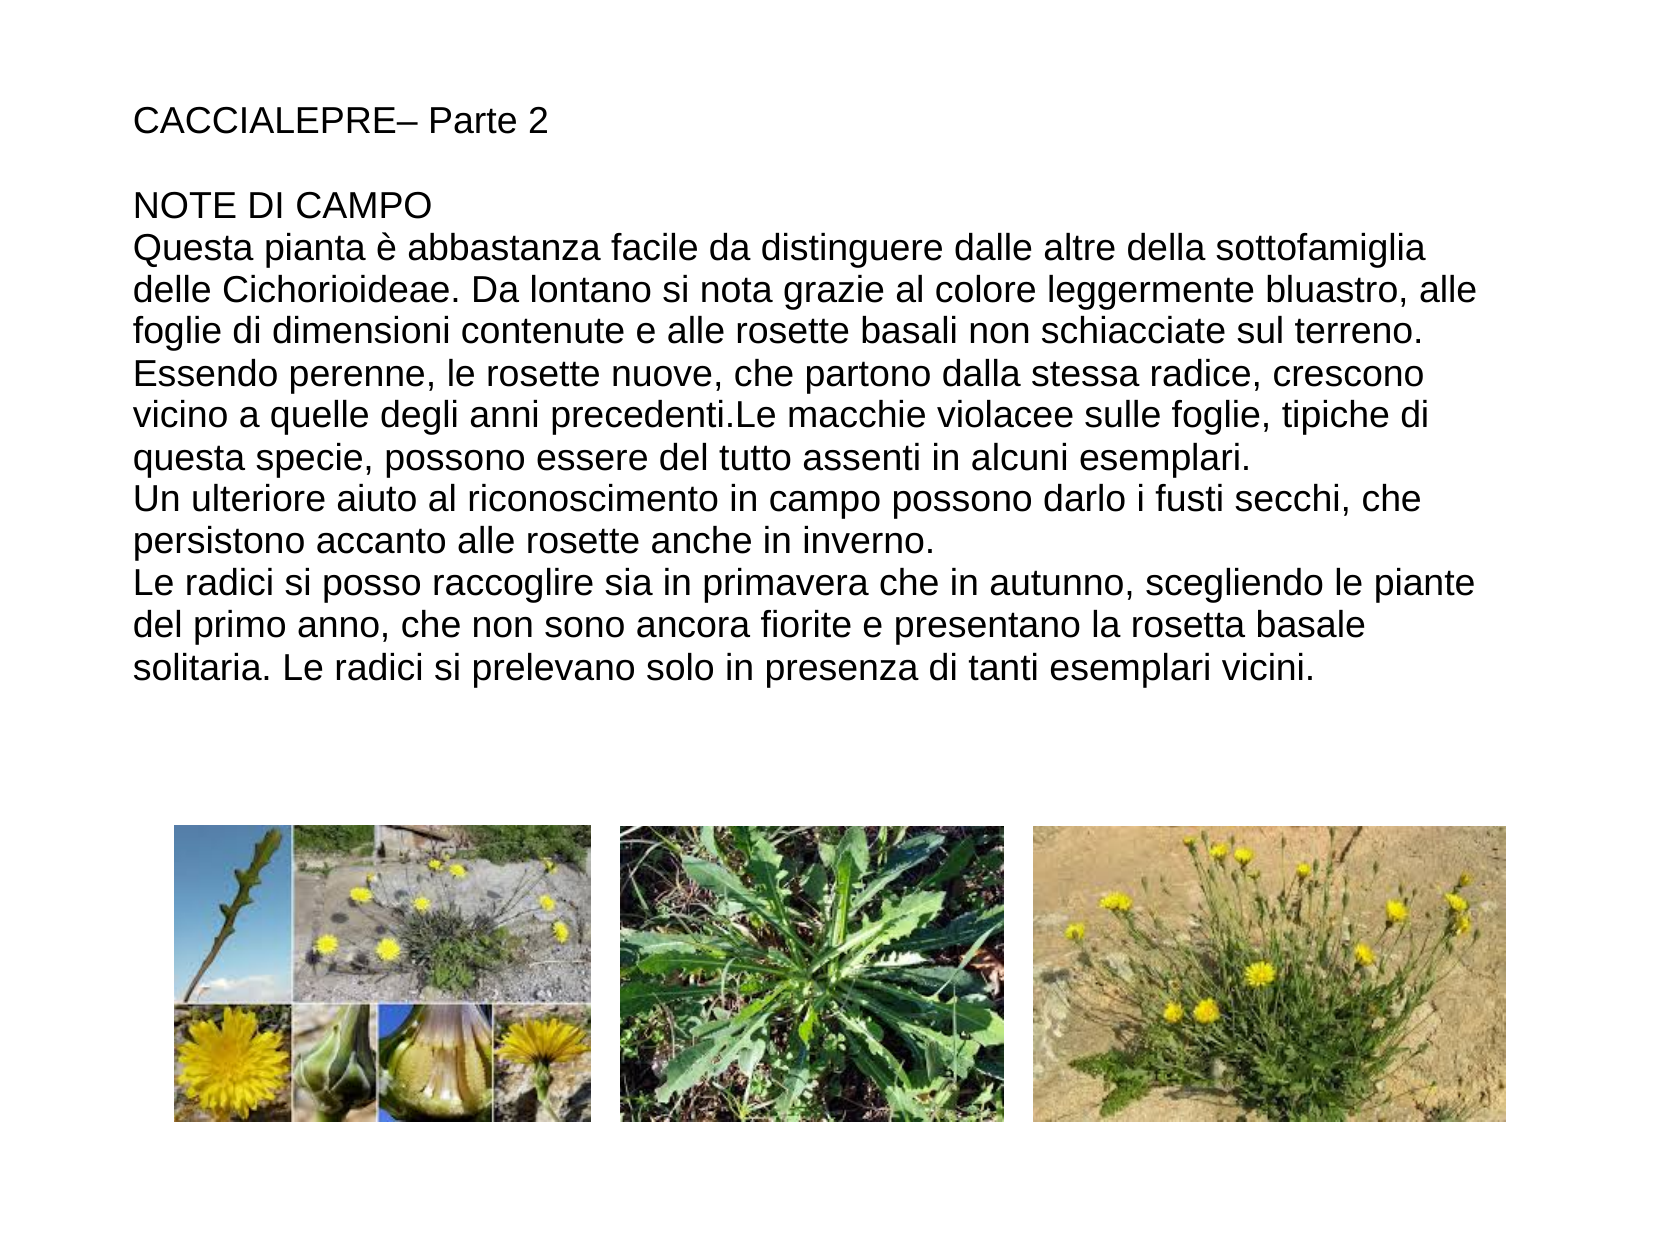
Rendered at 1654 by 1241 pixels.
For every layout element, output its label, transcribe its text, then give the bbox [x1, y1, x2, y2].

picture [620, 826, 1004, 1123]
picture [1033, 826, 1506, 1123]
text_box CACCIALEPRE– Parte 2 NOTE DI CAMPO Questa pianta è abbastanza facile da distinguere dalle altre della sottofamiglia delle Cichorioideae. Da lontano si nota grazie al colore leggermente bluastro, alle foglie di dimensioni contenute e alle rosette basali non schiacciate sul terreno. Essendo perenne, le rosette nuove, che partono dalla stessa radice, crescono vicino a quelle degli anni precedenti.Le macchie violacee sulle foglie, tipiche di questa specie, possono essere del tutto assenti in alcuni esemplari. Un ulteriore aiuto al riconoscimento in campo possono darlo i fusti secchi, che persistono accanto alle rosette anche in inverno. Le radici si posso raccoglire sia in primavera che in autunno, scegliendo le piante del primo anno, che non sono ancora fiorite e presentano la rosetta basale solitaria. Le radici si prelevano solo in presenza di tanti esemplari vicini. [118, 92, 1506, 739]
picture [174, 825, 591, 1123]
